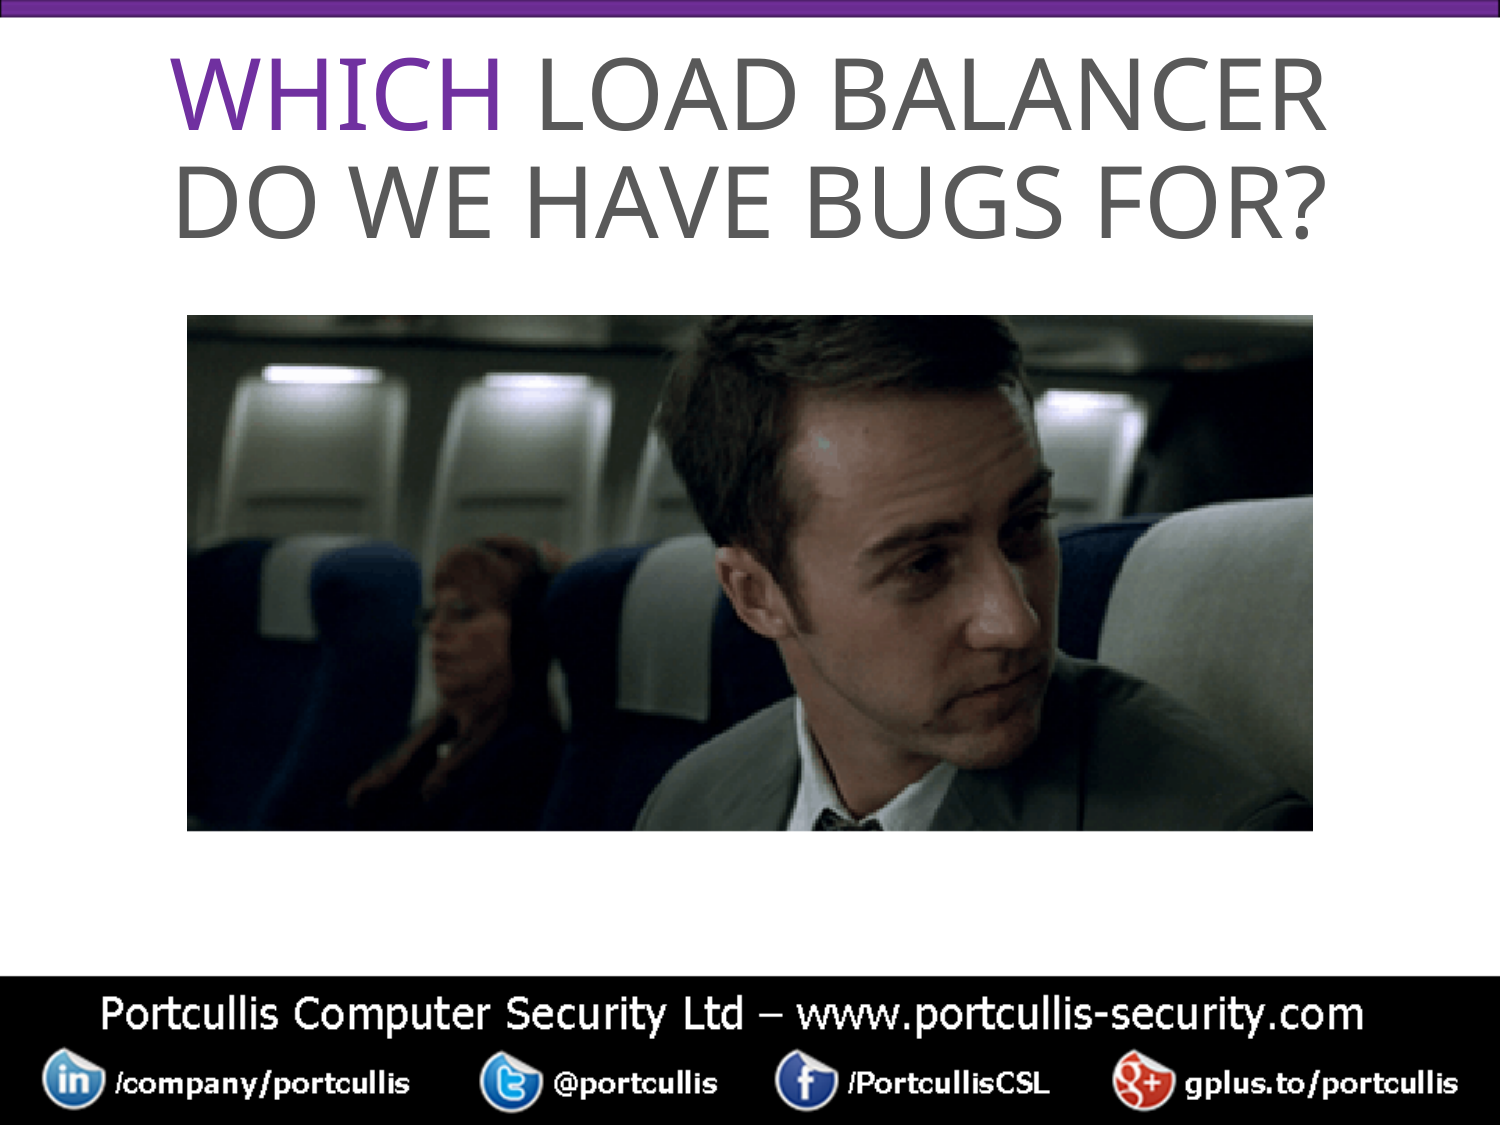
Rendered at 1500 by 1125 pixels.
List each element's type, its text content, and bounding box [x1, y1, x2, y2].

picture [0, 0, 1500, 72]
picture [1285, 66, 1310, 72]
picture [0, 232, 1500, 1125]
title WHICH LOAD BALANCER DO WE HAVE BUGS FOR? [0, 72, 1500, 232]
picture [845, 66, 872, 72]
picture [747, 66, 777, 72]
picture [609, 65, 642, 72]
